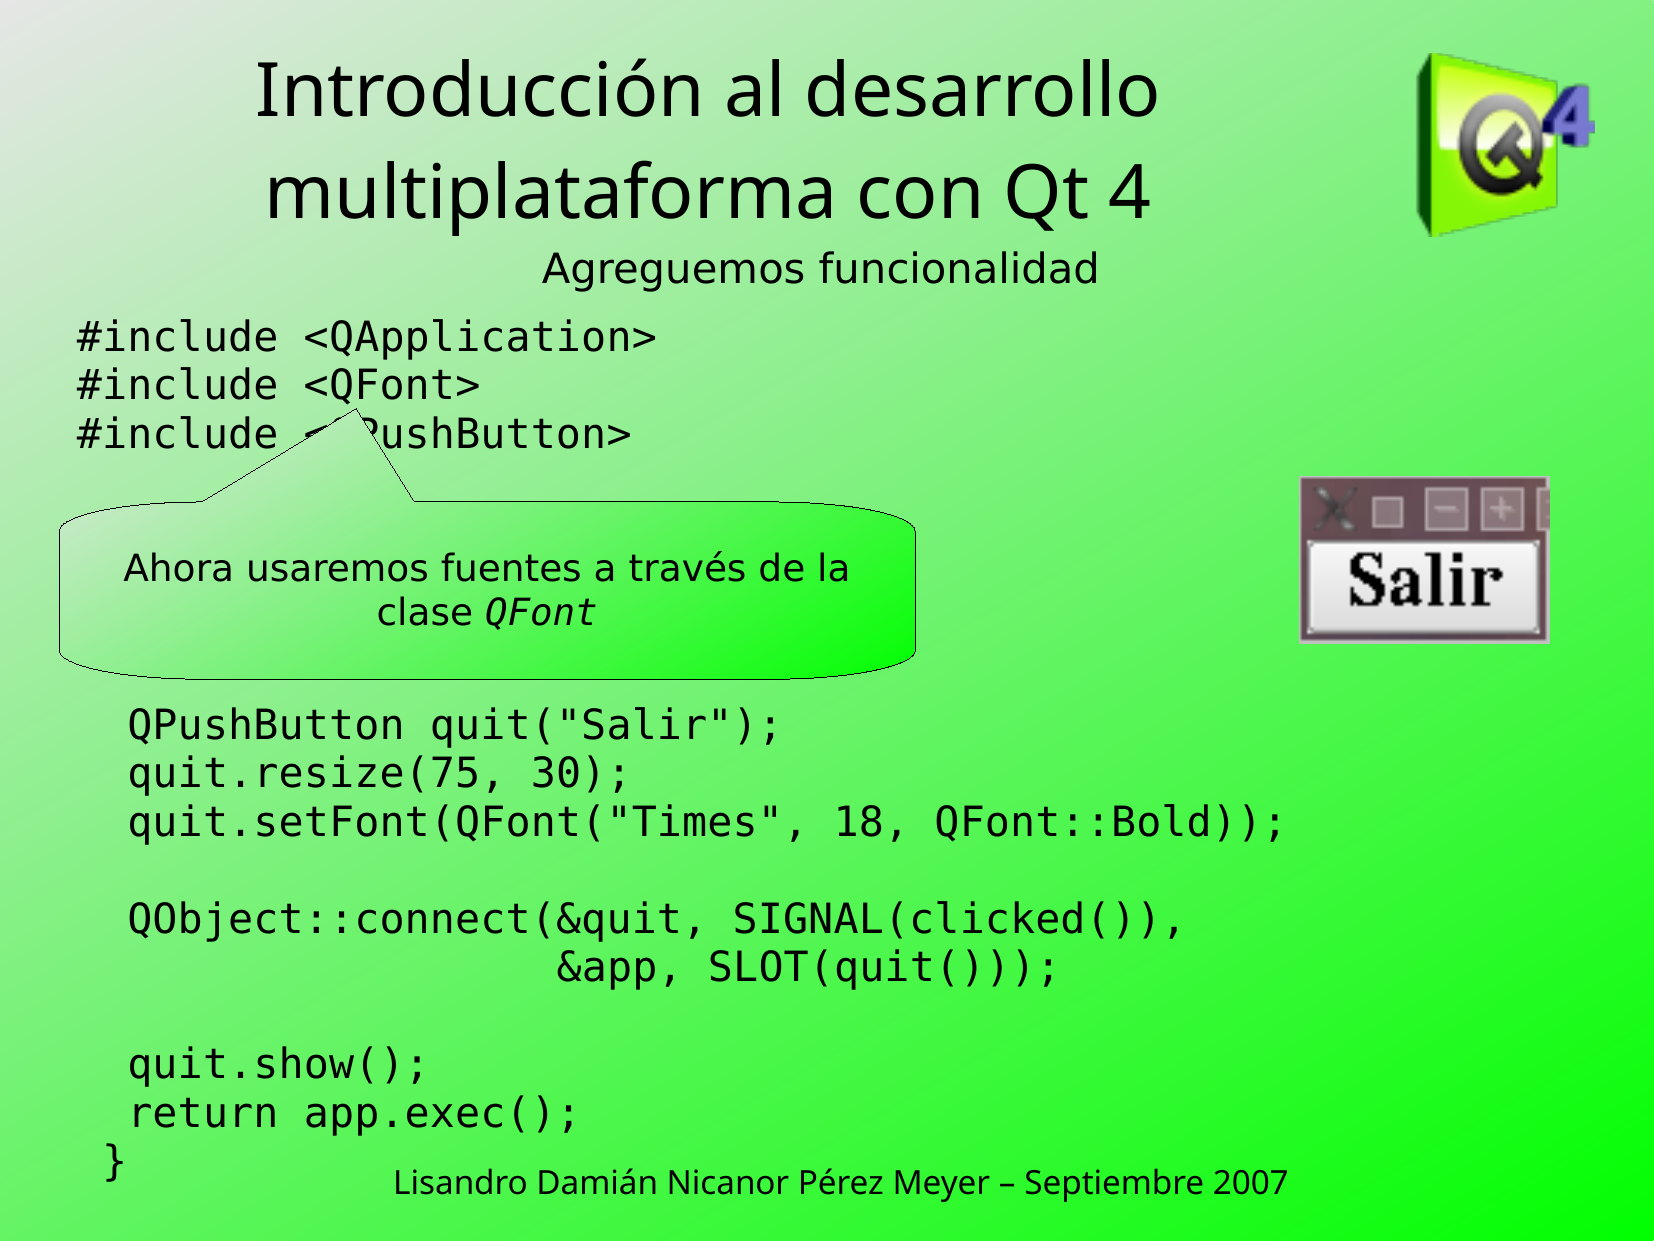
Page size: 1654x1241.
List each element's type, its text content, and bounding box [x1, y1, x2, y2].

text_box Ahora usaremos fuentes a través de la clase QFont [59, 408, 916, 680]
title Introducción al desarrollo multiplataforma con Qt 4 [147, 11, 1270, 244]
subtitle Agreguemos funcionalidad #include <QApplication> #include <QFont> #include <QPushButton> int main(int argc, char *argv[]) { QApplication app(argc, argv); QPushButton quit("Salir"); quit.resize(75, 30); quit.setFont(QFont("Times", 18, QFont::Bold)); QObject::connect(&quit, SIGNAL(clicked()), &app, SLOT(quit())); quit.show(); return app.exec(); } [76, 244, 1565, 1186]
picture [1299, 476, 1550, 644]
text_box Lisandro Damián Nicanor Pérez Meyer – Septiembre 2007 [88, 1151, 1595, 1213]
picture [1412, 53, 1595, 237]
